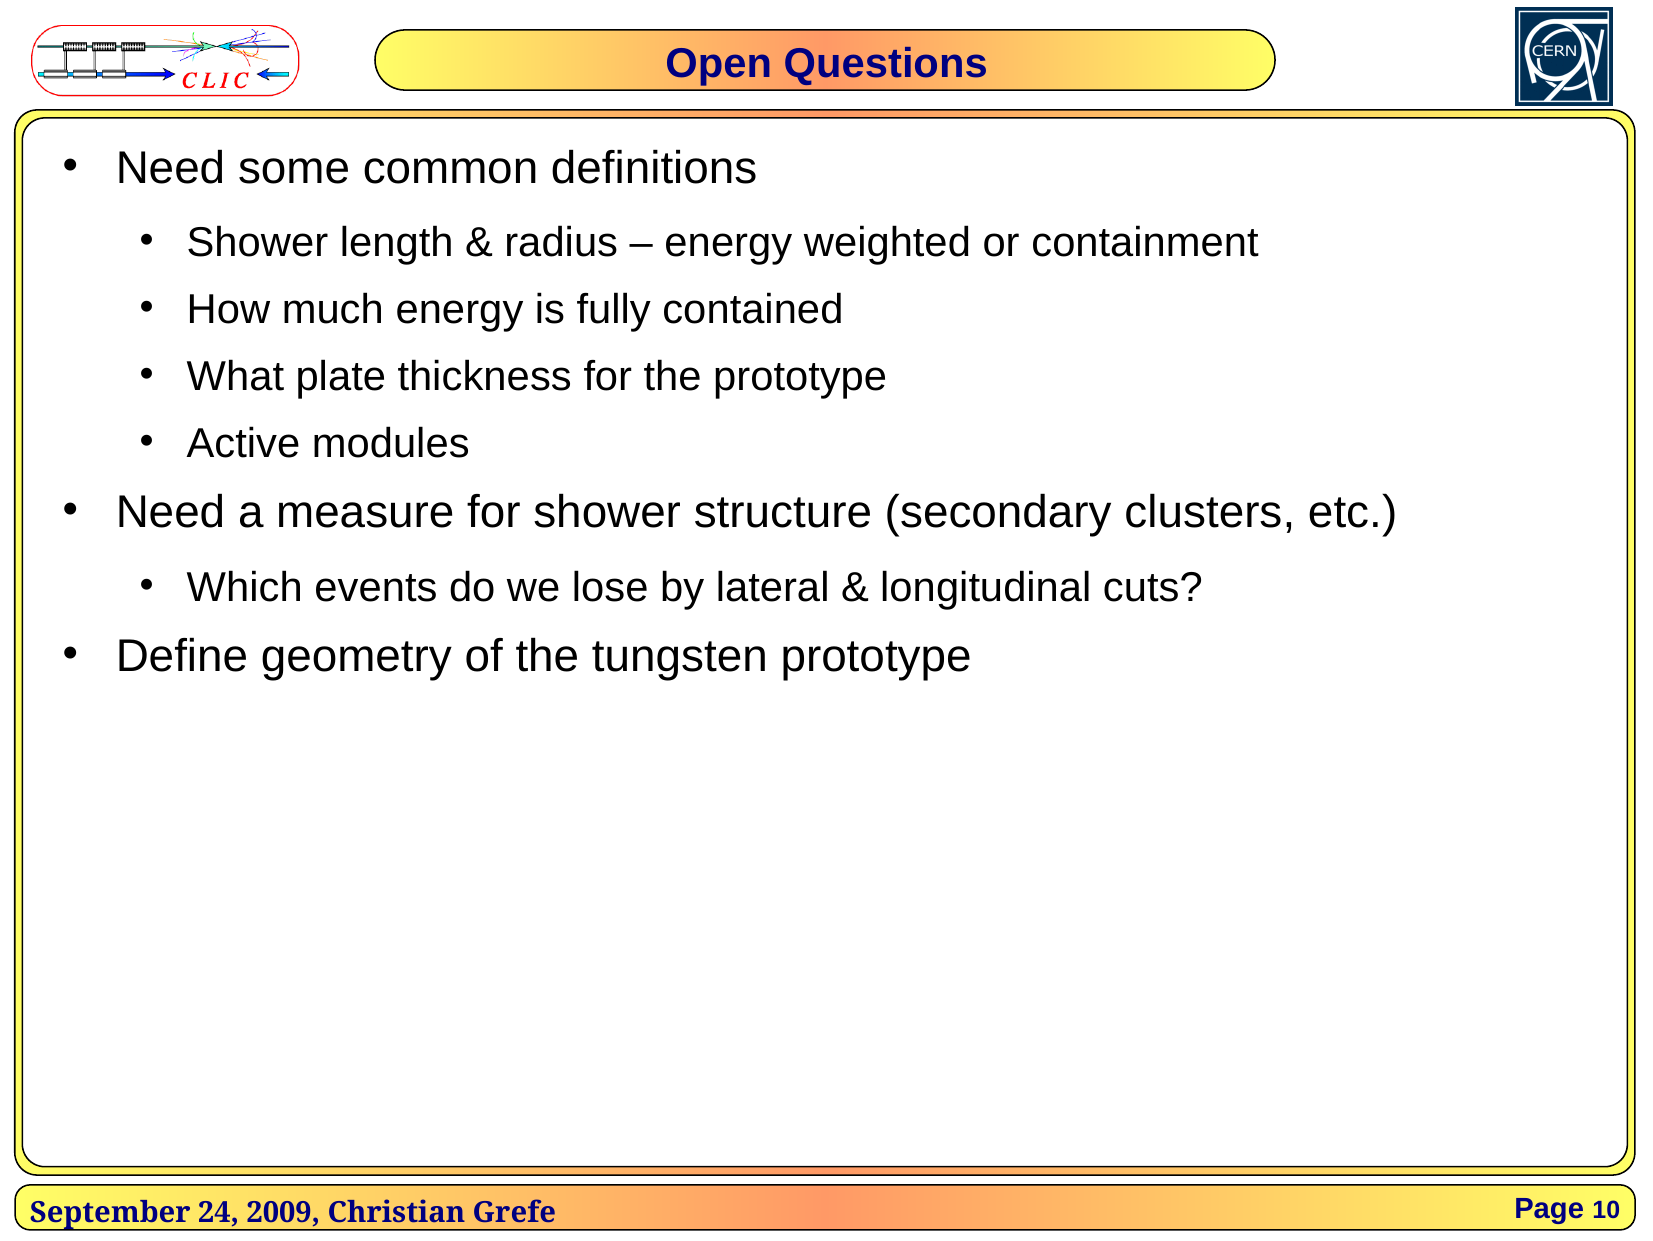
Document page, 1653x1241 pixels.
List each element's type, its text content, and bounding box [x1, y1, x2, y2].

list Need some common definitions Shower length & radius – energy weighted or containment How much energy is fully contained What plate thickness for the prototype Active modules Need a measure for shower structure (secondary clusters, etc.) Which events do we lose by lateral & longitudinal cuts? Define geometry of the tungsten prototype [45, 145, 1605, 965]
picture [29, 22, 301, 98]
title Open Questions [376, 32, 1277, 96]
picture [1515, 7, 1613, 106]
